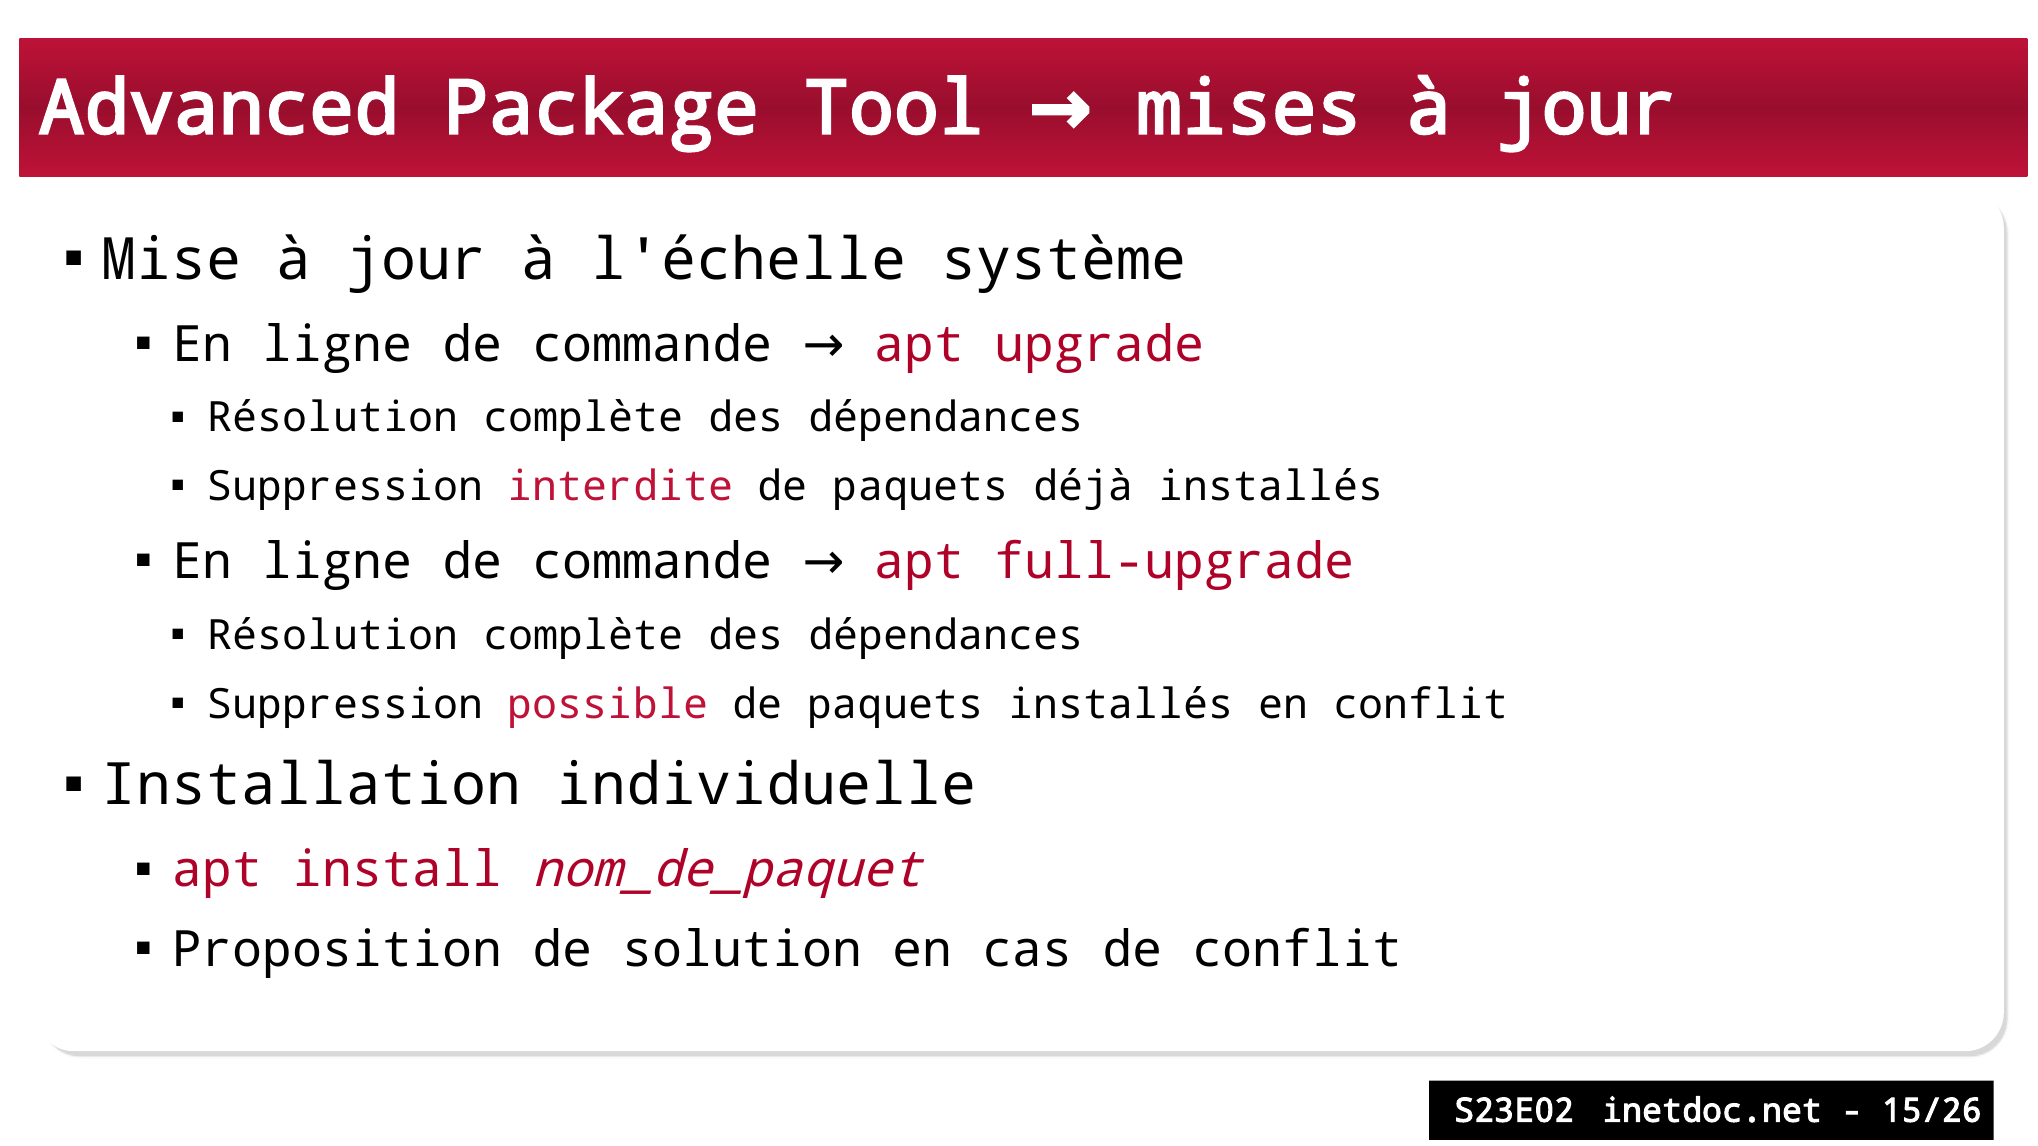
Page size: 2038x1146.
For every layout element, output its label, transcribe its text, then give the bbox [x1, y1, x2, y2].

text_box Mise à jour à l'échelle système En ligne de commande → apt upgrade Résolution complète des dépendances Suppression interdite de paquets déjà installés En ligne de commande → apt full-upgrade Résolution complète des dépendances Suppression possible de paquets installés en conflit Installation individuelle apt install nom_de_paquet Proposition de solution en cas de conflit [35, 188, 2004, 1052]
text_box Advanced Package Tool → mises à jour [19, 38, 2028, 177]
text_box S23E02 inetdoc.net - <numéro>/26 [1429, 1080, 1994, 1140]
